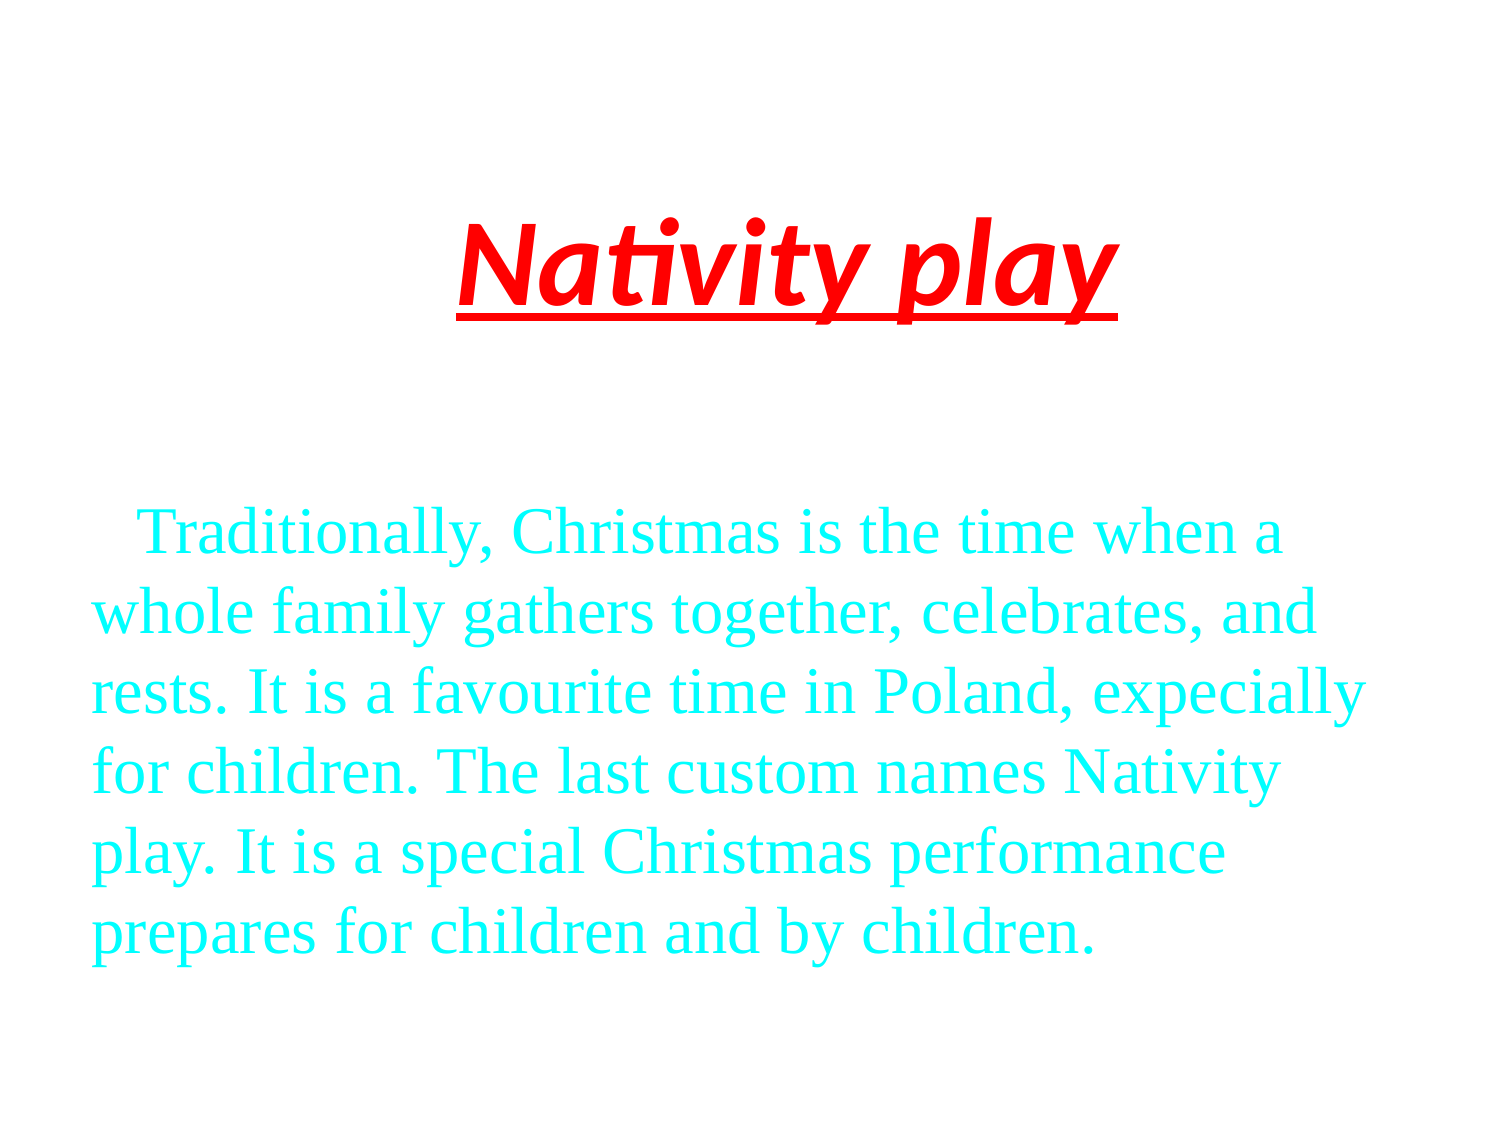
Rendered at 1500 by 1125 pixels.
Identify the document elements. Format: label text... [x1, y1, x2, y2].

title Nativity play [112, 172, 1463, 361]
list Traditionally, Christmas is the time when a whole family gathers together, celebrates, and rests. It is a favourite time in Poland, expecially for children. The last custom names Nativity play. It is a special Christmas performance prepares for children and by children. [76, 479, 1427, 1125]
